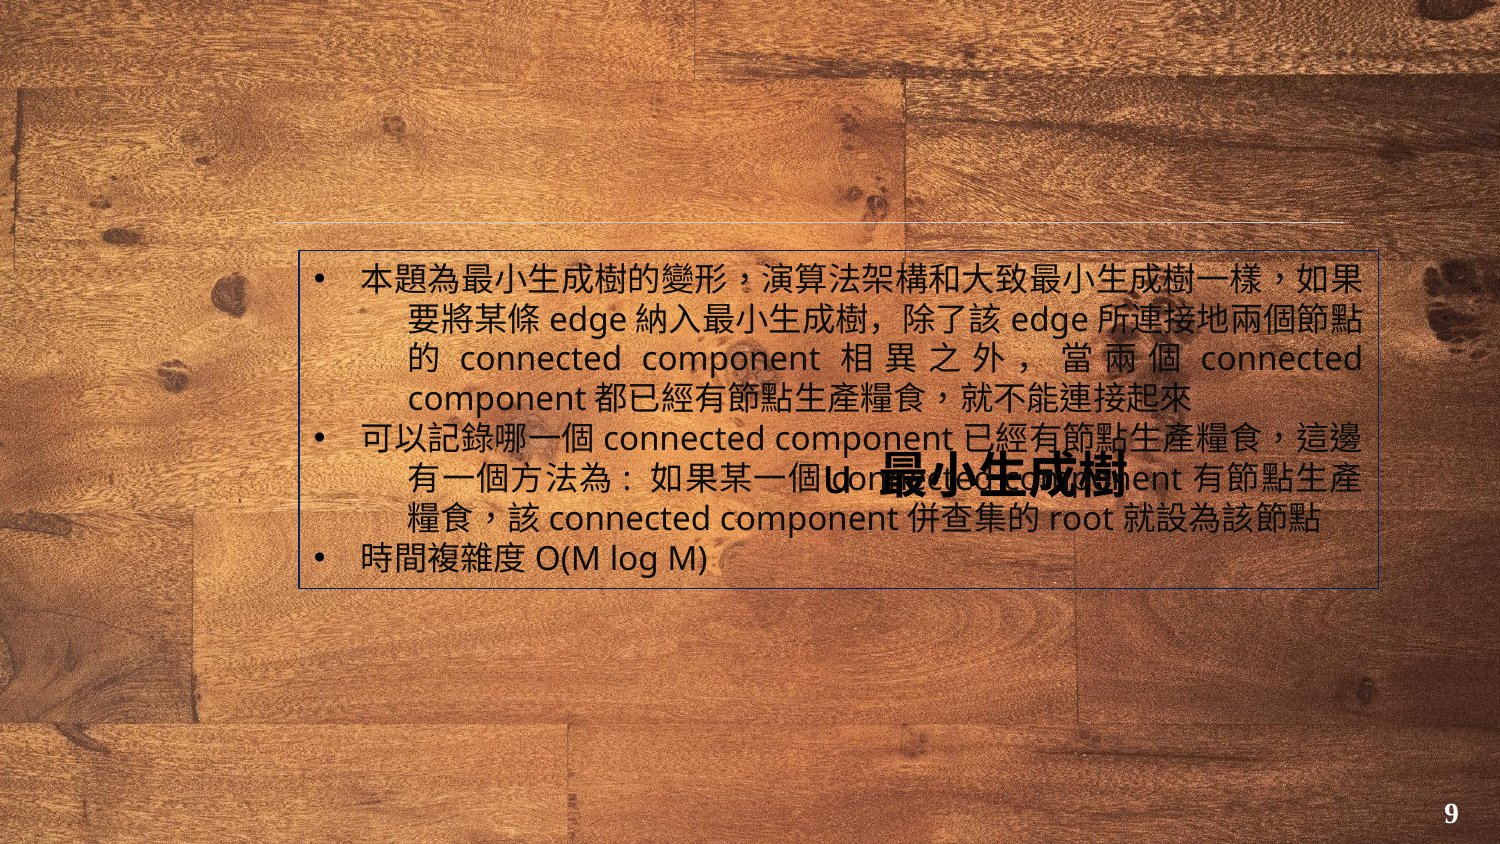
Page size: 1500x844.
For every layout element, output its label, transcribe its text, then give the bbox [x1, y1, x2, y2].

text_box 本題為最小生成樹的變形，演算法架構和大致最小生成樹一樣，如果要將某條edge納入最小生成樹，除了該edge所連接地兩個節點的connected component相異之外，當兩個connected component都已經有節點生產糧食，就不能連接起來 可以記錄哪一個connected component已經有節點生產糧食，這邊有一個方法為: 如果某一個connected component有節點生產糧食，該connected component併查集的root就設為該節點 時間複雜度O(M log M) [298, 250, 1379, 589]
slide_number 6 [1429, 779, 1500, 844]
title 最小生成樹 [255, 117, 1341, 233]
